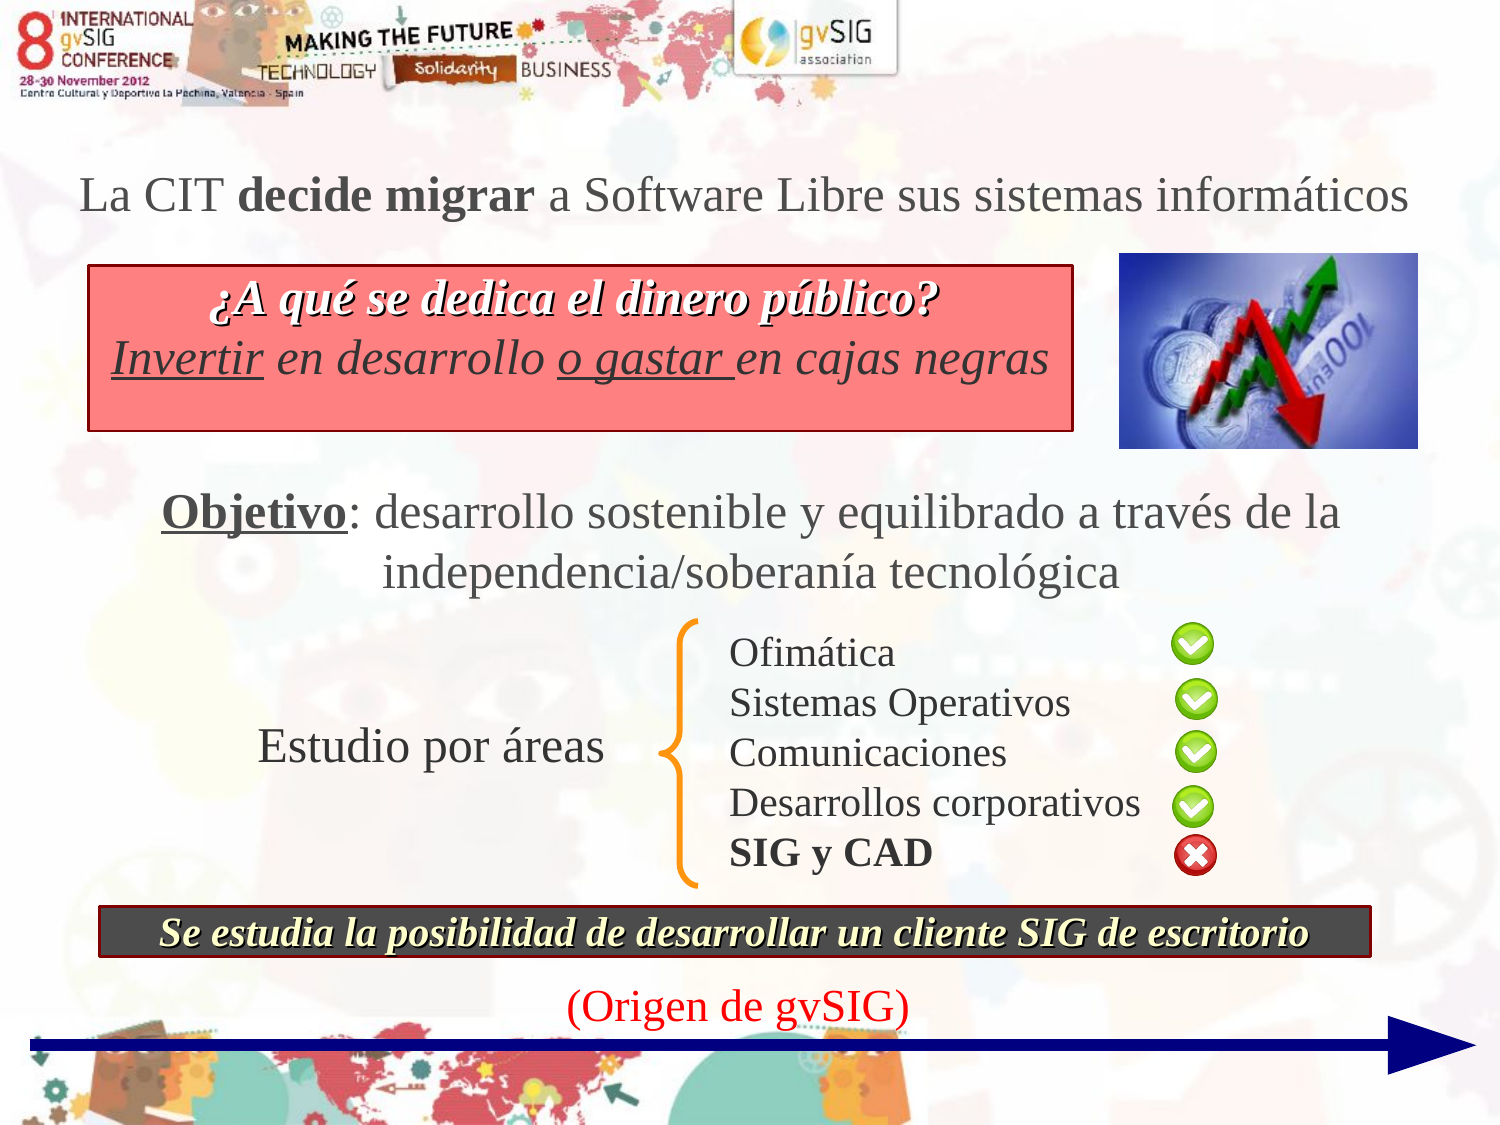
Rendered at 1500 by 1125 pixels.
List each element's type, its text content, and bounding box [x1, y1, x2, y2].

text_box La CIT decide migrar a Software Libre sus sistemas informáticos [63, 149, 1447, 237]
text_box Se estudia la posibilidad de desarrollar un cliente SIG de escritorio [99, 906, 1371, 957]
text_box (Origen de gvSIG) [531, 956, 945, 1039]
text_box ¿A qué se dedica el dinero público? Invertir en desarrollo o gastar en cajas negras [88, 265, 1073, 431]
text_box Estudio por áreas [194, 704, 668, 780]
text_box Ofimática Sistemas Operativos Comunicaciones Desarrollos corporativos SIG y CAD [714, 616, 1224, 882]
text_box Objetivo: desarrollo sostenible y equilibrado a través de la independencia/soberanía tecnológica [14, 471, 1489, 607]
picture [0, 0, 1500, 1125]
